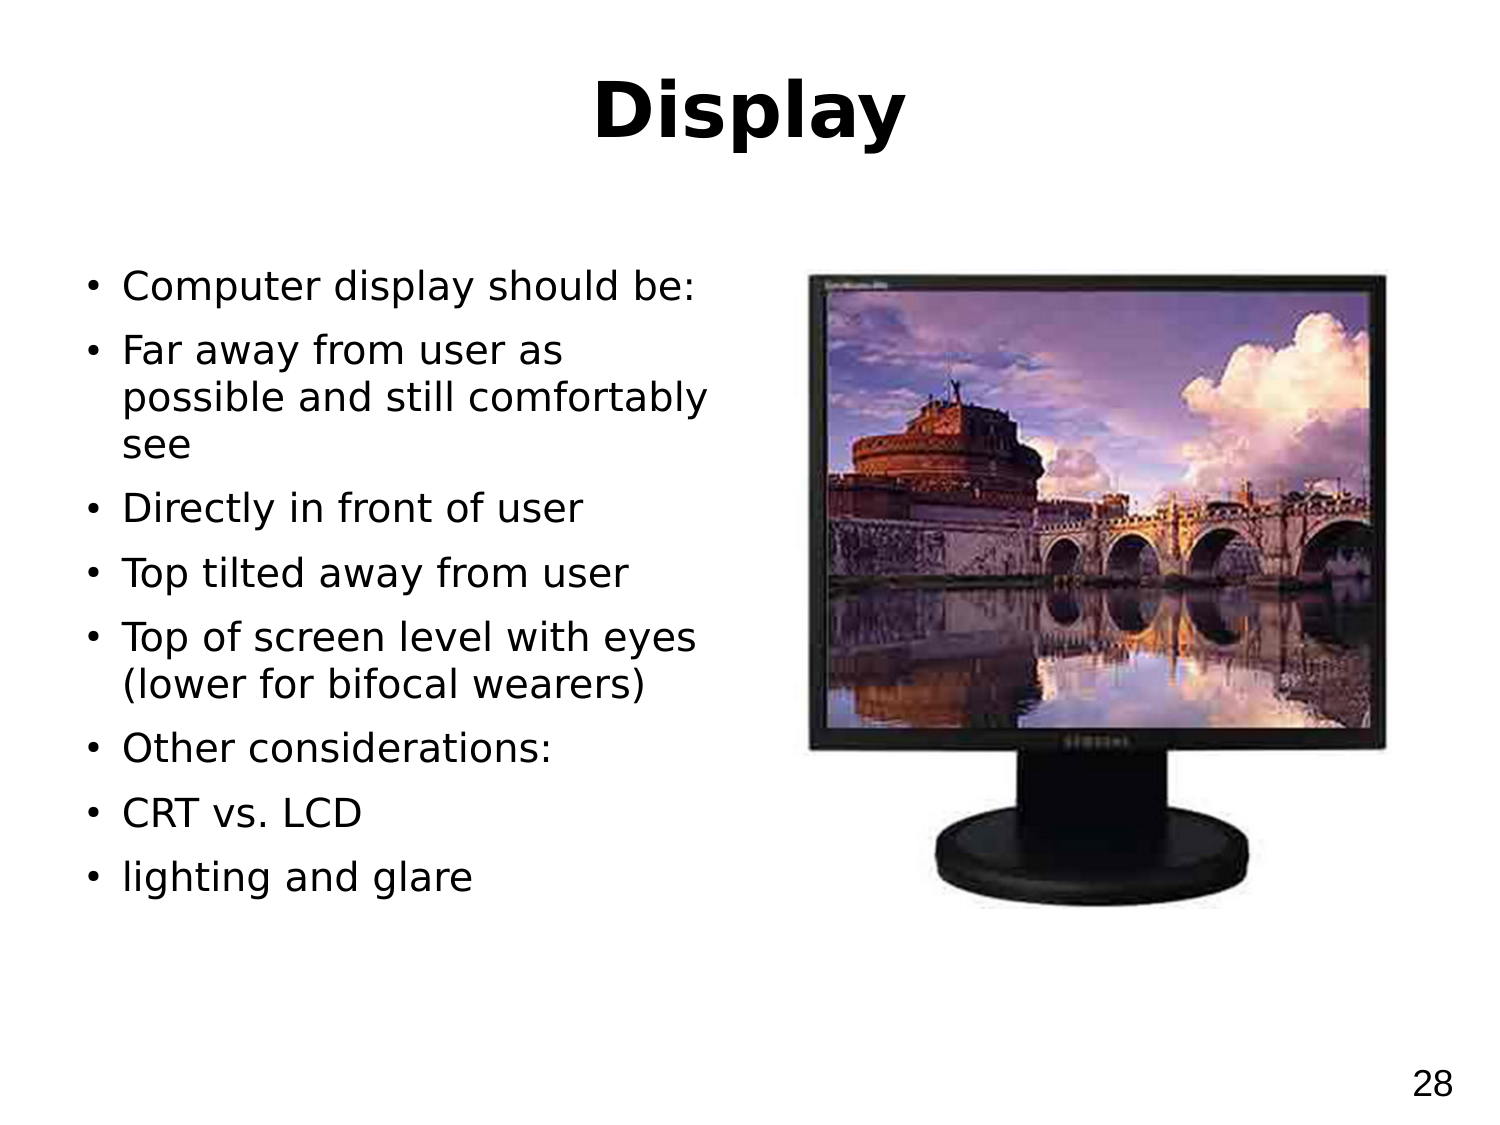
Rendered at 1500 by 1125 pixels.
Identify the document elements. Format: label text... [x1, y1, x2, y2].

title Display [75, 21, 1425, 201]
list Computer display should be: Far away from user as possible and still comfortably see Directly in front of user Top tilted away from user Top of screen level with eyes (lower for bifocal wearers) Other considerations: CRT vs. LCD lighting and glare [75, 263, 734, 916]
picture [766, 269, 1426, 909]
